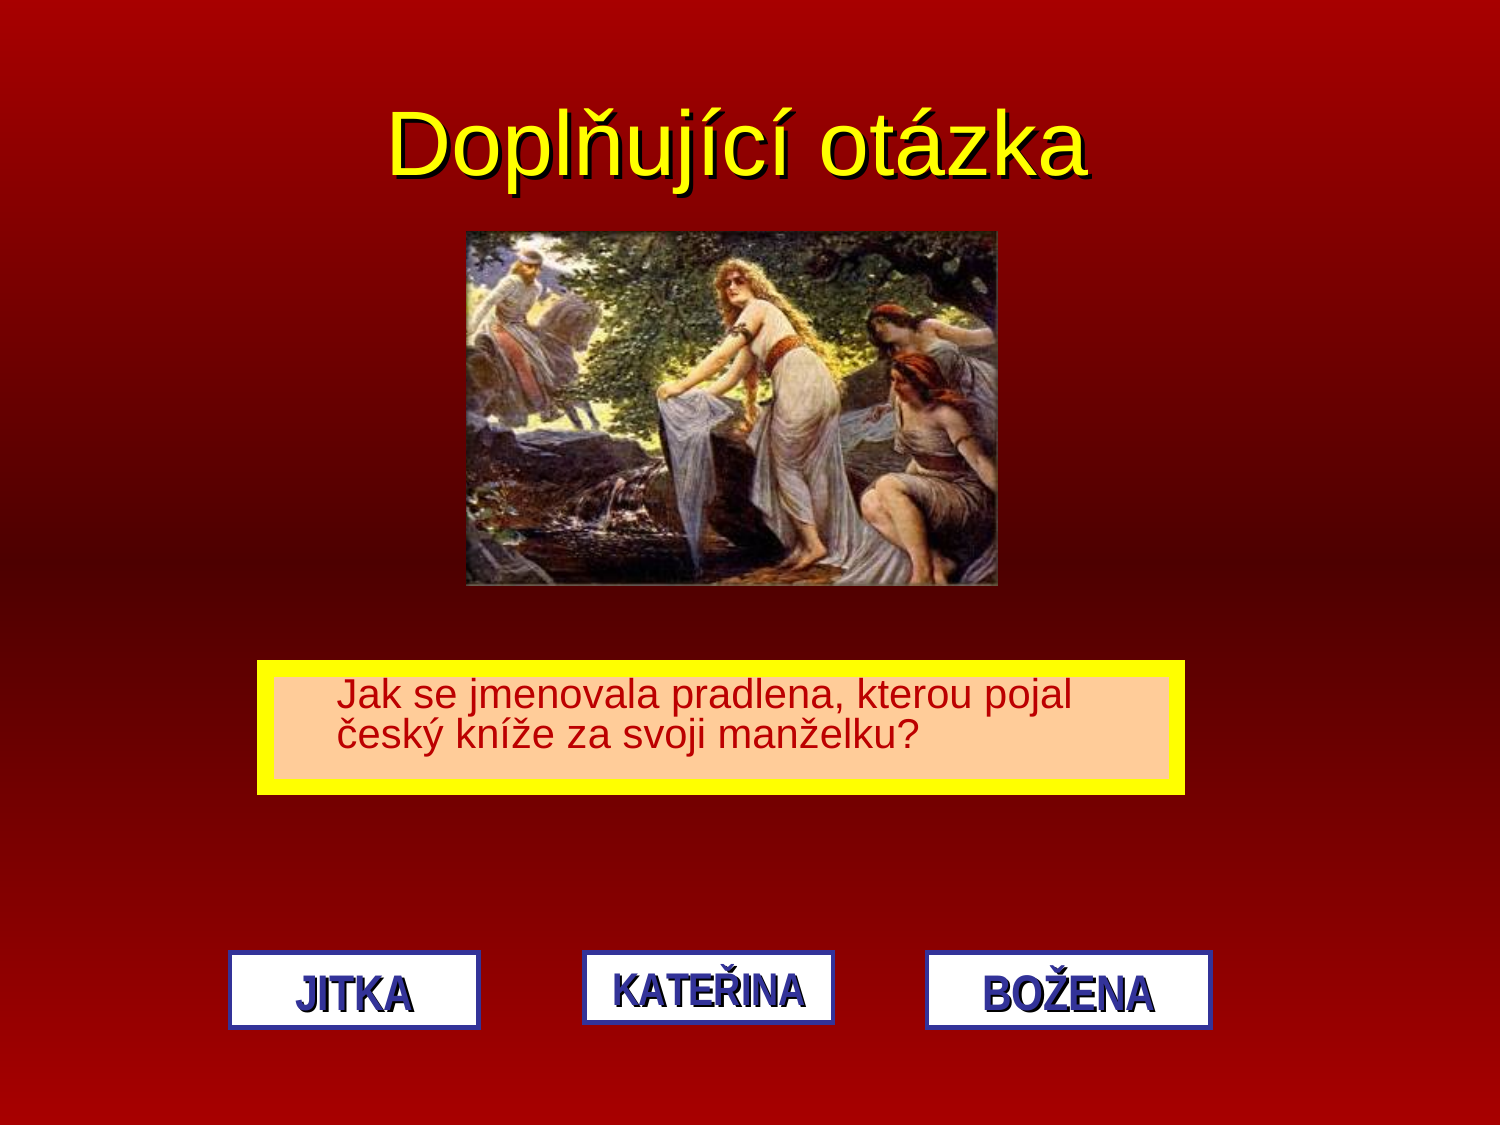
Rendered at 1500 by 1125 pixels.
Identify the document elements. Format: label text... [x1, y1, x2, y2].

text_box KATEŘINA [584, 952, 833, 1023]
title Doplňující otázka [75, 45, 1426, 233]
text_box BOŽENA [927, 952, 1211, 1028]
text_box JITKA [230, 952, 479, 1028]
picture [466, 231, 998, 586]
list Jak se jmenovala pradlena, kterou pojal český kníže za svoji manželku? [265, 668, 1177, 788]
